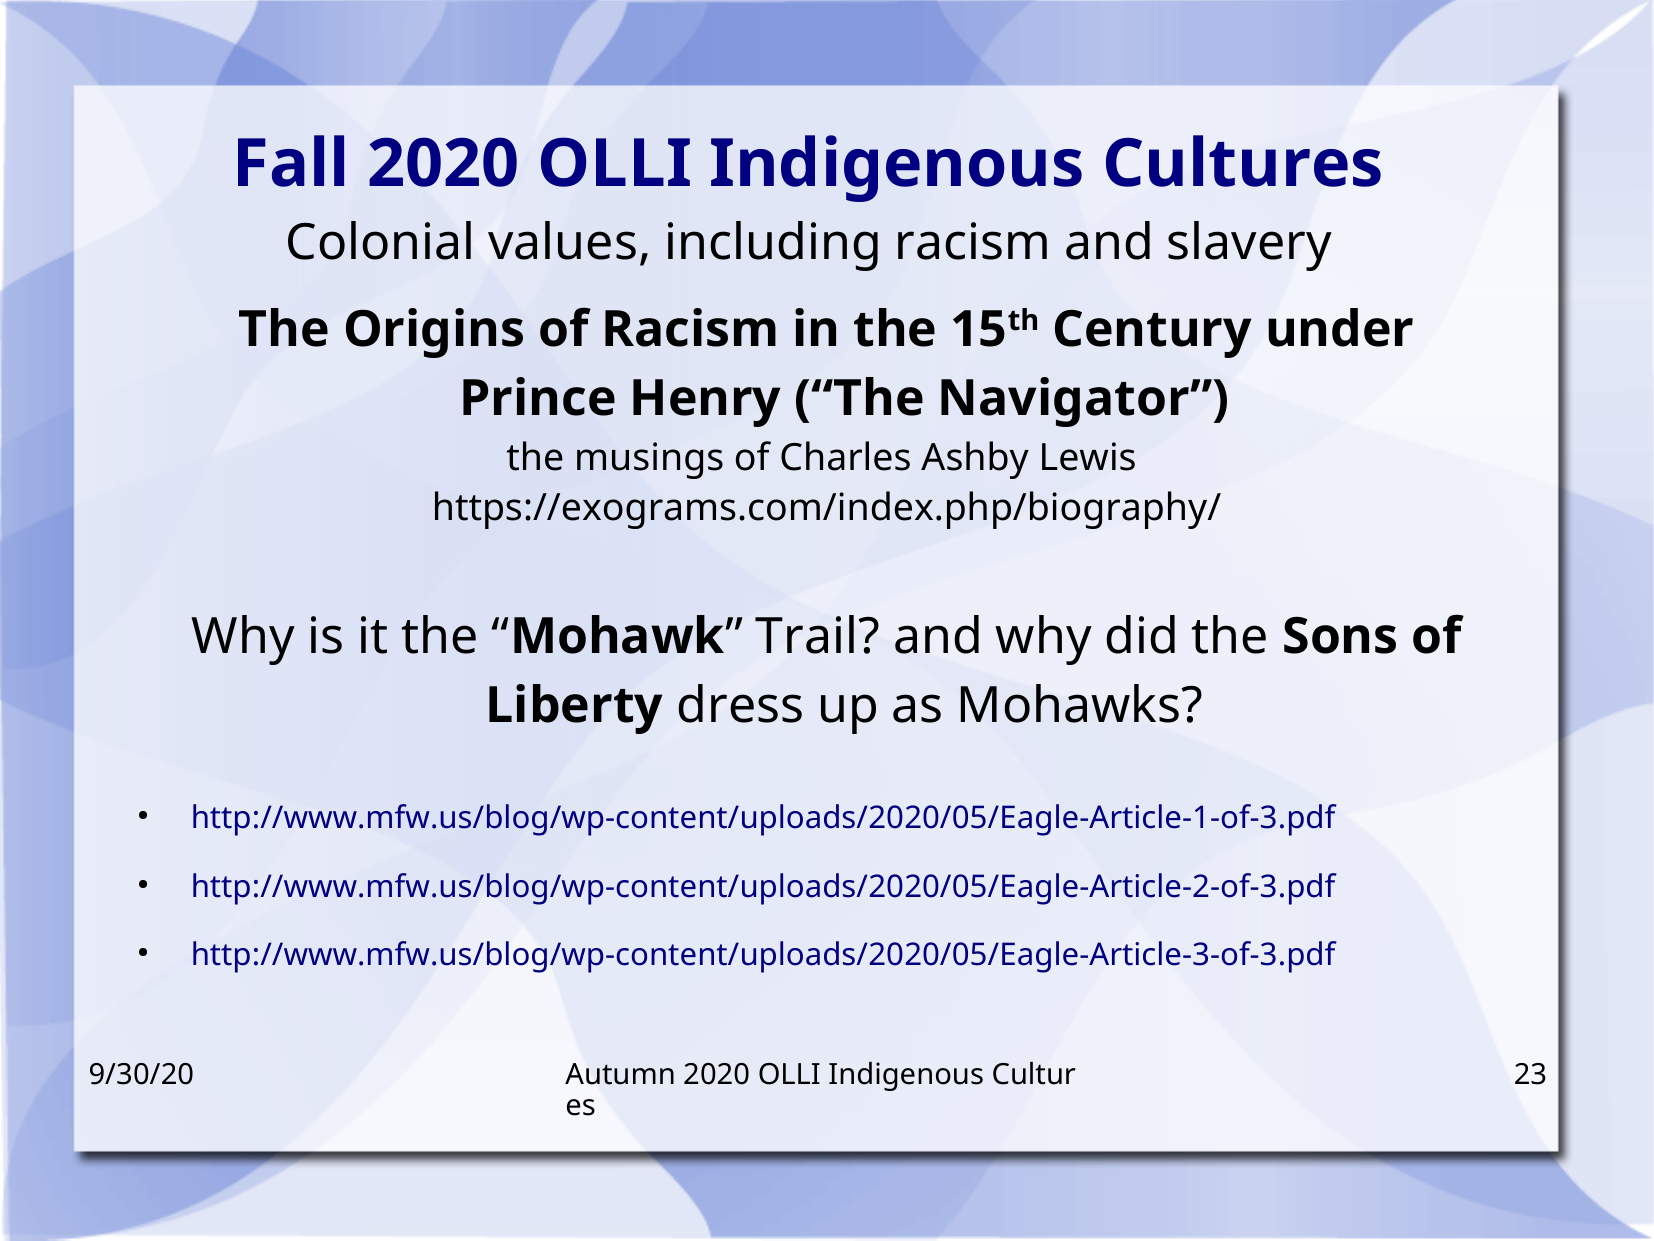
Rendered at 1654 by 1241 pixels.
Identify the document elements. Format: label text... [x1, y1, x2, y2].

list http://www.mfw.us/blog/wp-content/uploads/2020/05/Eagle-Article-1-of-3.pdf http://www.mfw.us/blog/wp-content/uploads/2020/05/Eagle-Article-2-of-3.pdf http://www.mfw.us/blog/wp-content/uploads/2020/05/Eagle-Article-3-of-3.pdf [120, 795, 1501, 1109]
title Fall 2020 OLLI Indigenous Cultures Colonial values, including racism and slavery [82, 90, 1536, 298]
picture [0, 0, 1654, 1241]
subtitle The Origins of Racism in the 15th Century under Prince Henry (“The Navigator”) the musings of Charles Ashby Lewis https://exograms.com/index.php/biography/ Why is it the “Mohawk” Trail? and why did the Sons of Liberty dress up as Mohawks? [129, 224, 1489, 795]
